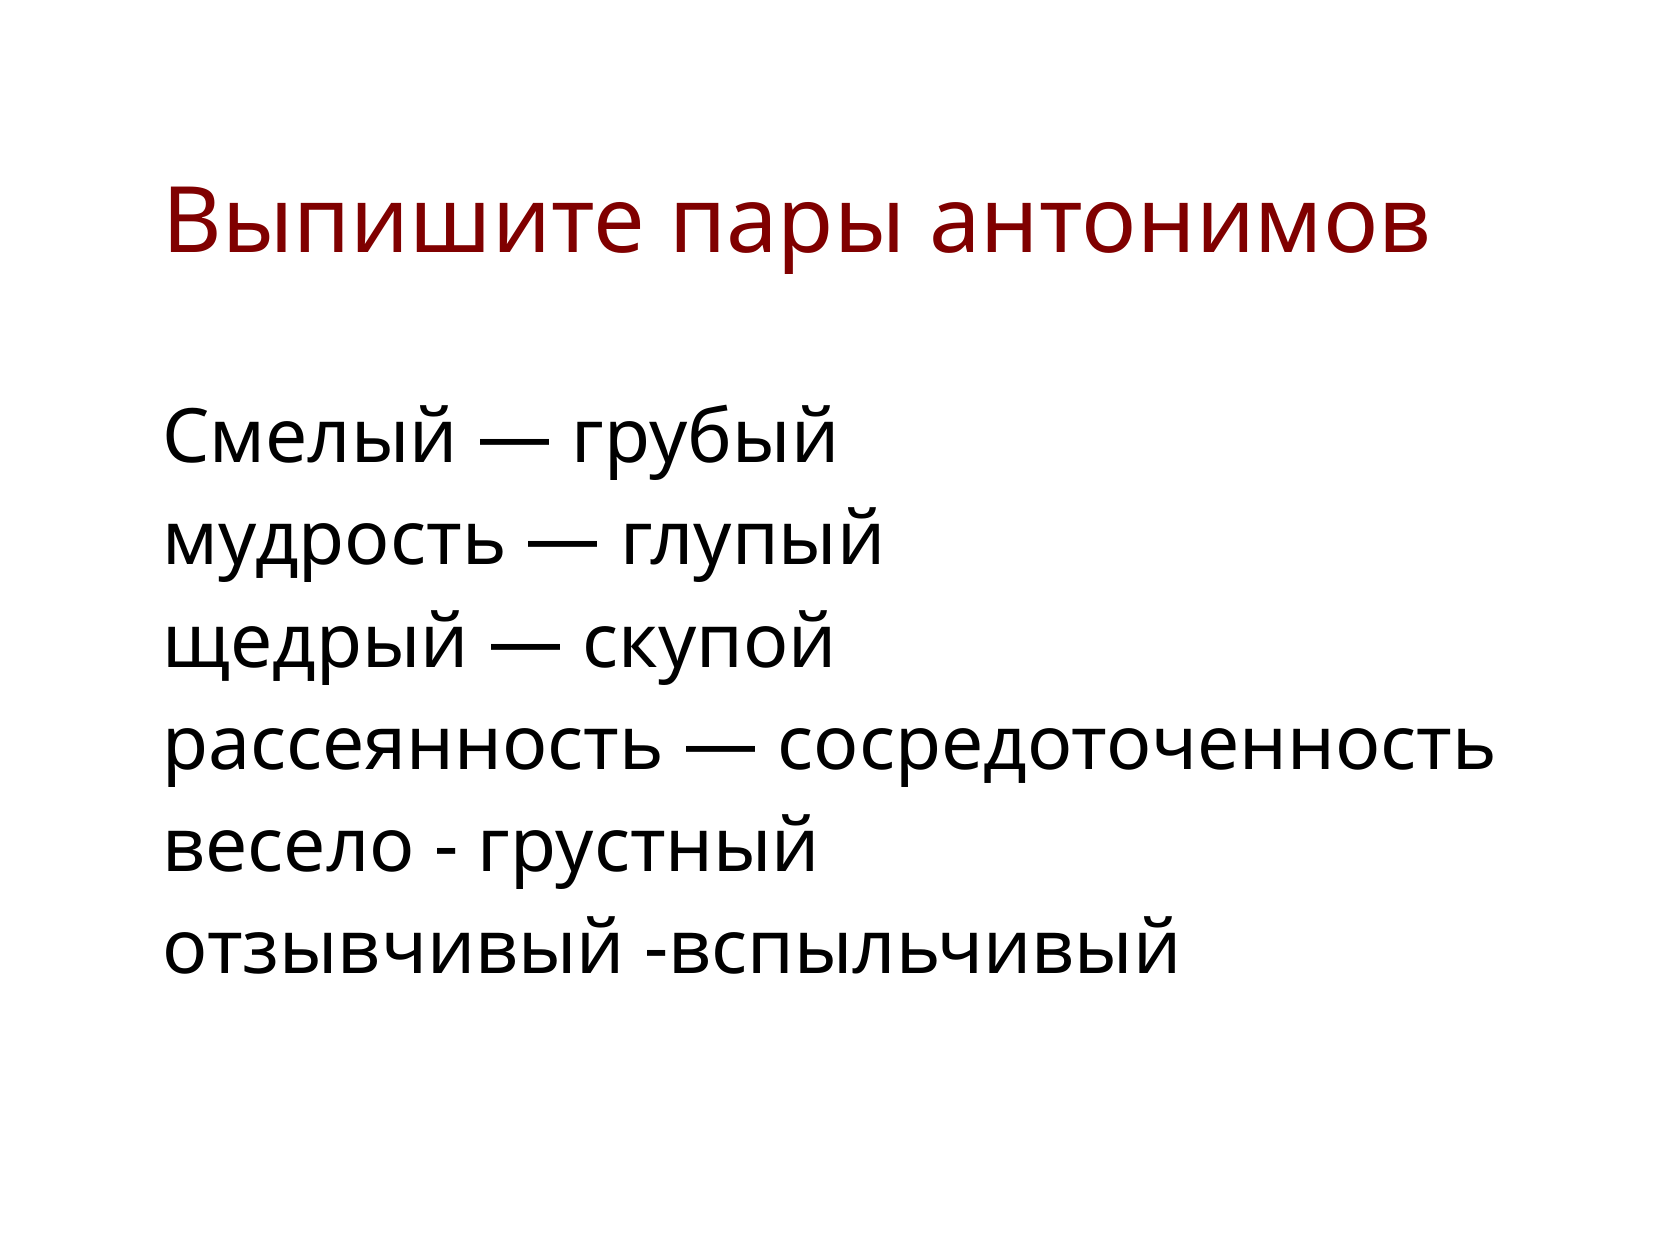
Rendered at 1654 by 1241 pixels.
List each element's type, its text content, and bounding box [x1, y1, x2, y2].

text_box Выпишите пары антонимов Смелый — грубый мудрость — глупый щедрый — скупой рассеянность — сосредоточенность весело - грустный отзывчивый -вспыльчивый [147, 147, 1536, 856]
